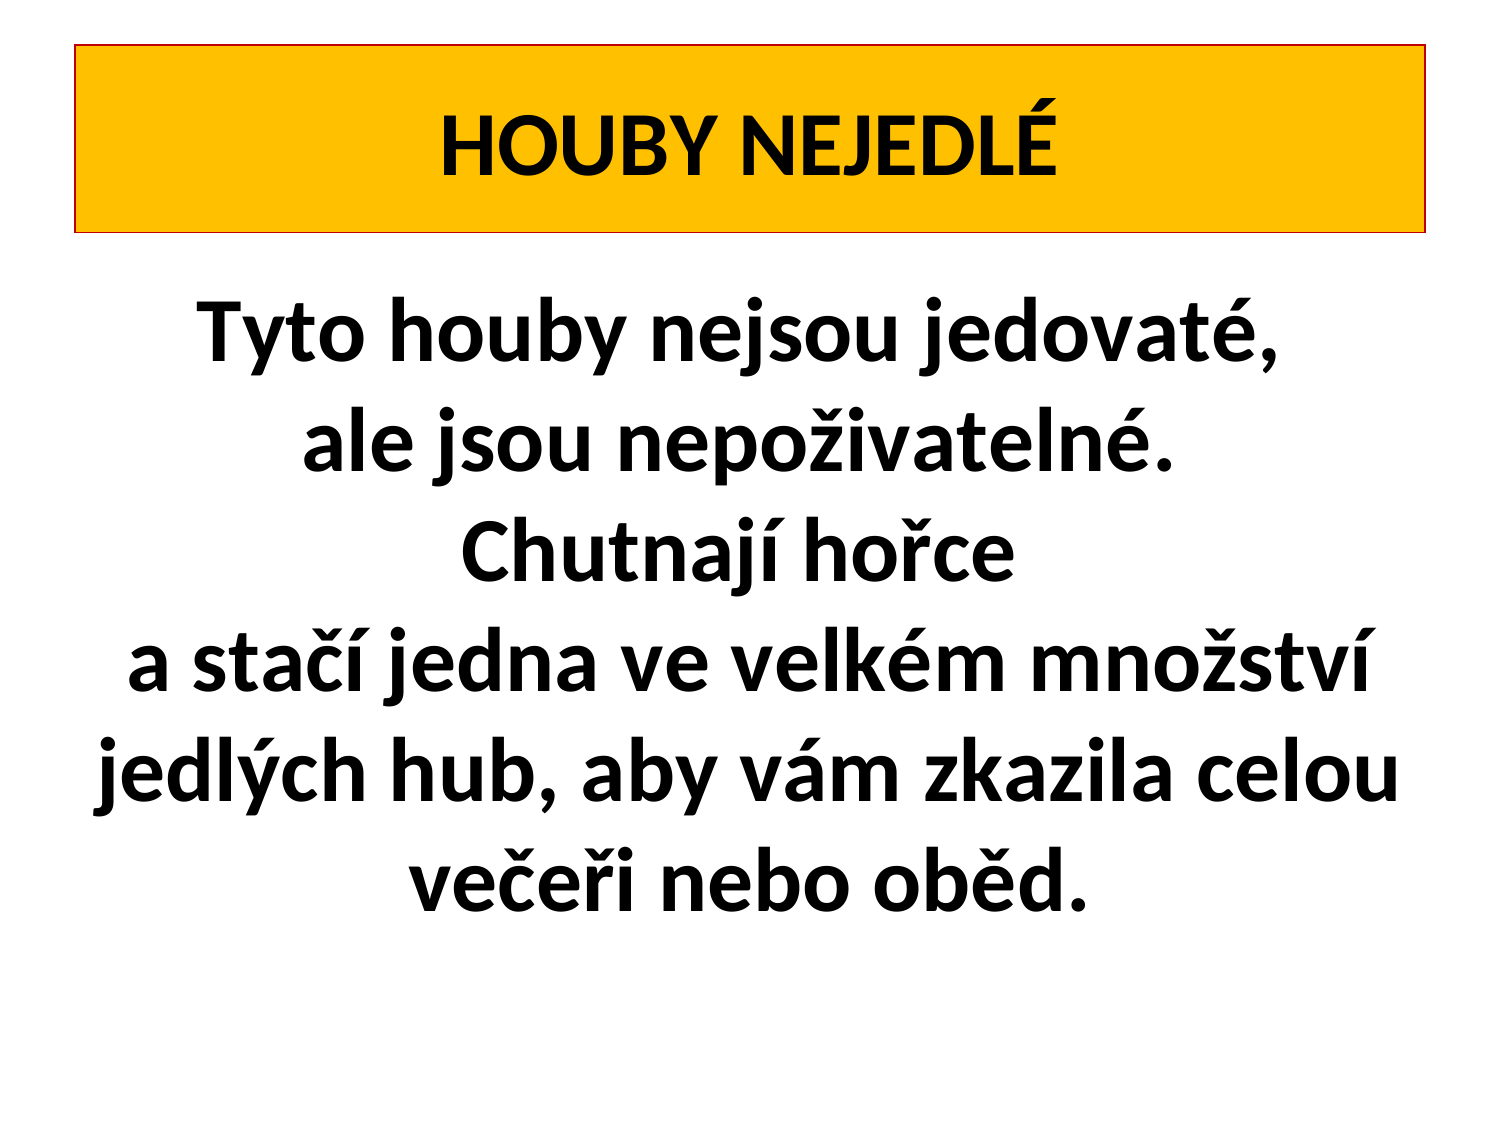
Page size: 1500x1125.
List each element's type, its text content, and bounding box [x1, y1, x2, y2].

list Tyto houby nejsou jedovaté, ale jsou nepoživatelné. Chutnají hořce a stačí jedna ve velkém množství jedlých hub, aby vám zkazila celou večeři nebo oběd. [75, 262, 1426, 1005]
title HOUBY NEJEDLÉ [75, 45, 1426, 233]
